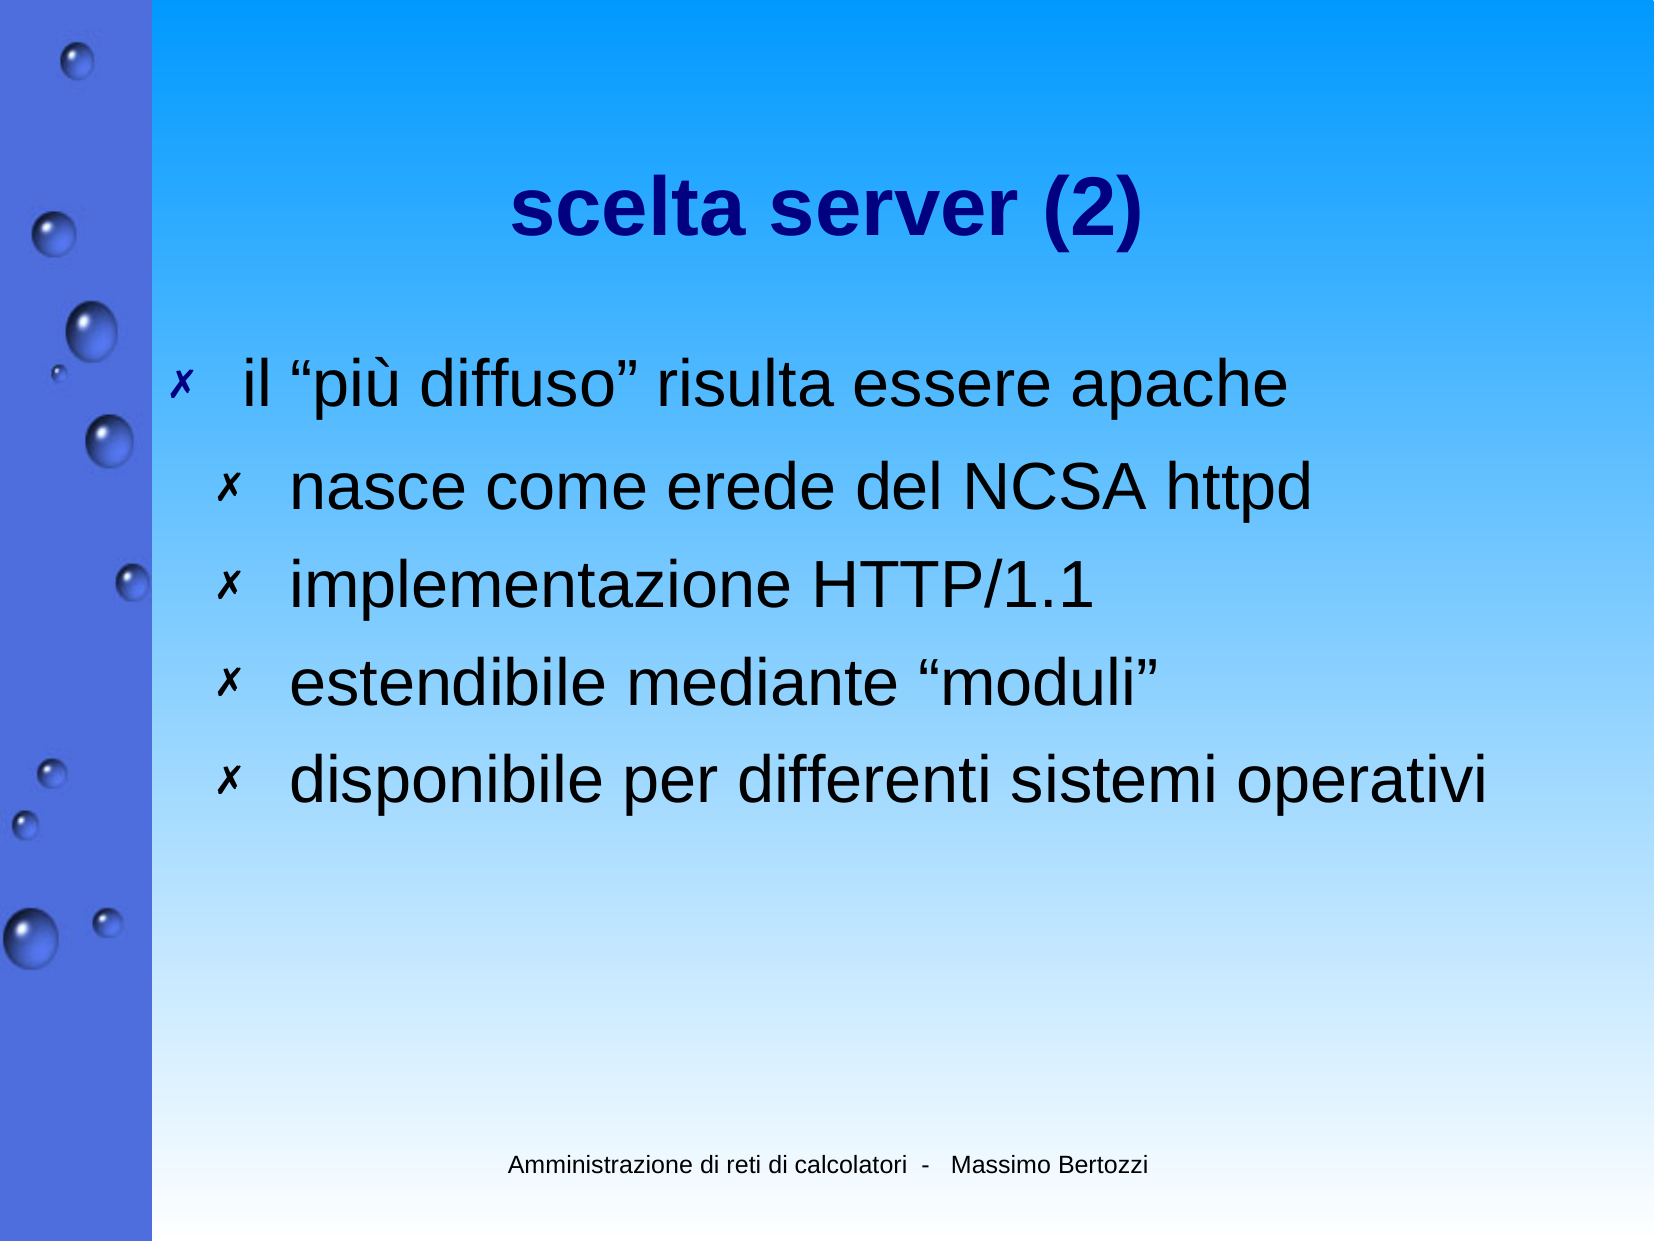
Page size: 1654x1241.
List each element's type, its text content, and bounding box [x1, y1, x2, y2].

title scelta server (2) [121, 102, 1534, 311]
picture [0, 0, 152, 1241]
list il “più diffuso” risulta essere apache nasce come erede del NCSA httpd implementazione HTTP/1.1 estendibile mediante “moduli” disponibile per differenti sistemi operativi [159, 346, 1572, 1128]
